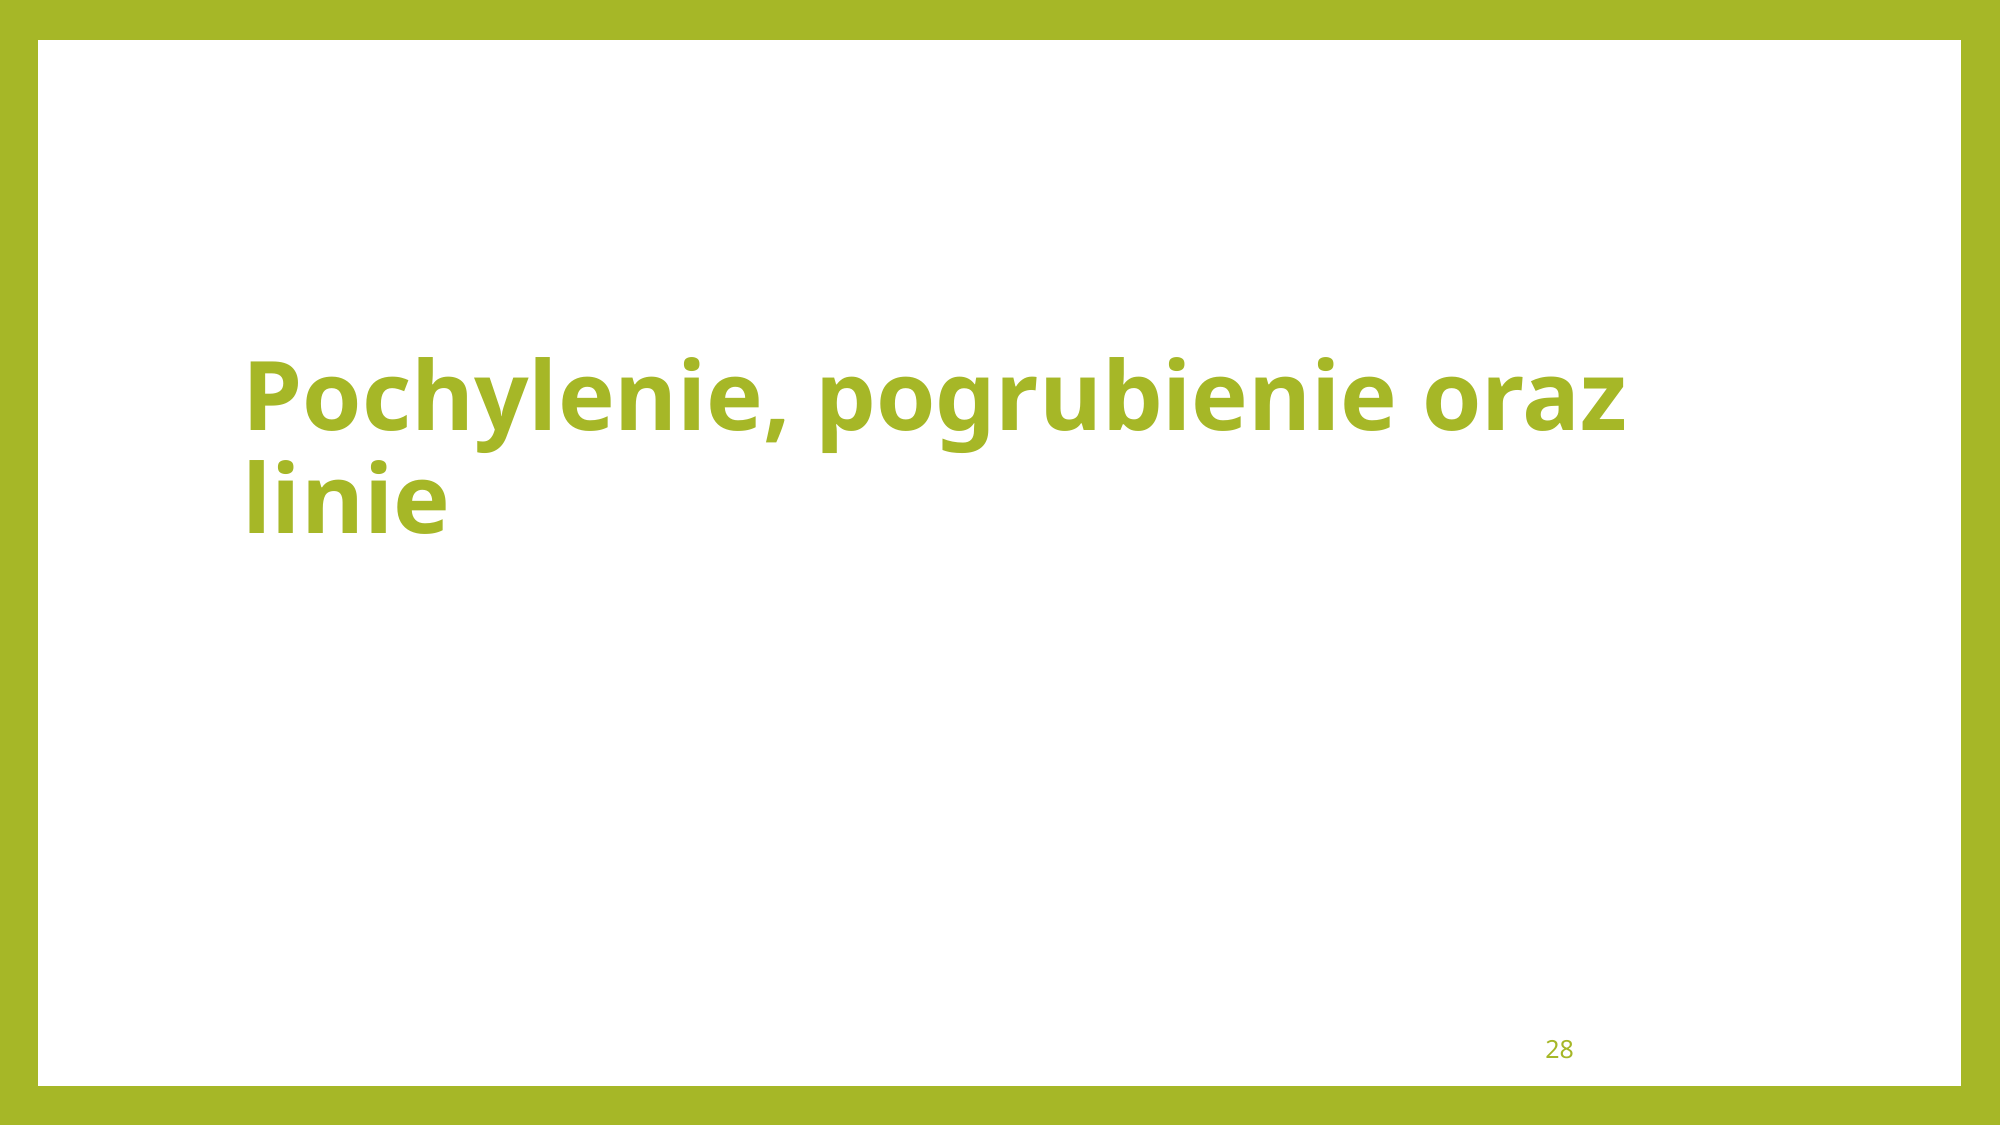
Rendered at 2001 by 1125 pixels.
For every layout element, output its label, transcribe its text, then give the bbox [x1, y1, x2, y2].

title Pochylenie, pogrubienie oraz linie [227, 339, 1848, 563]
text_box [1530, 1020, 1811, 1081]
